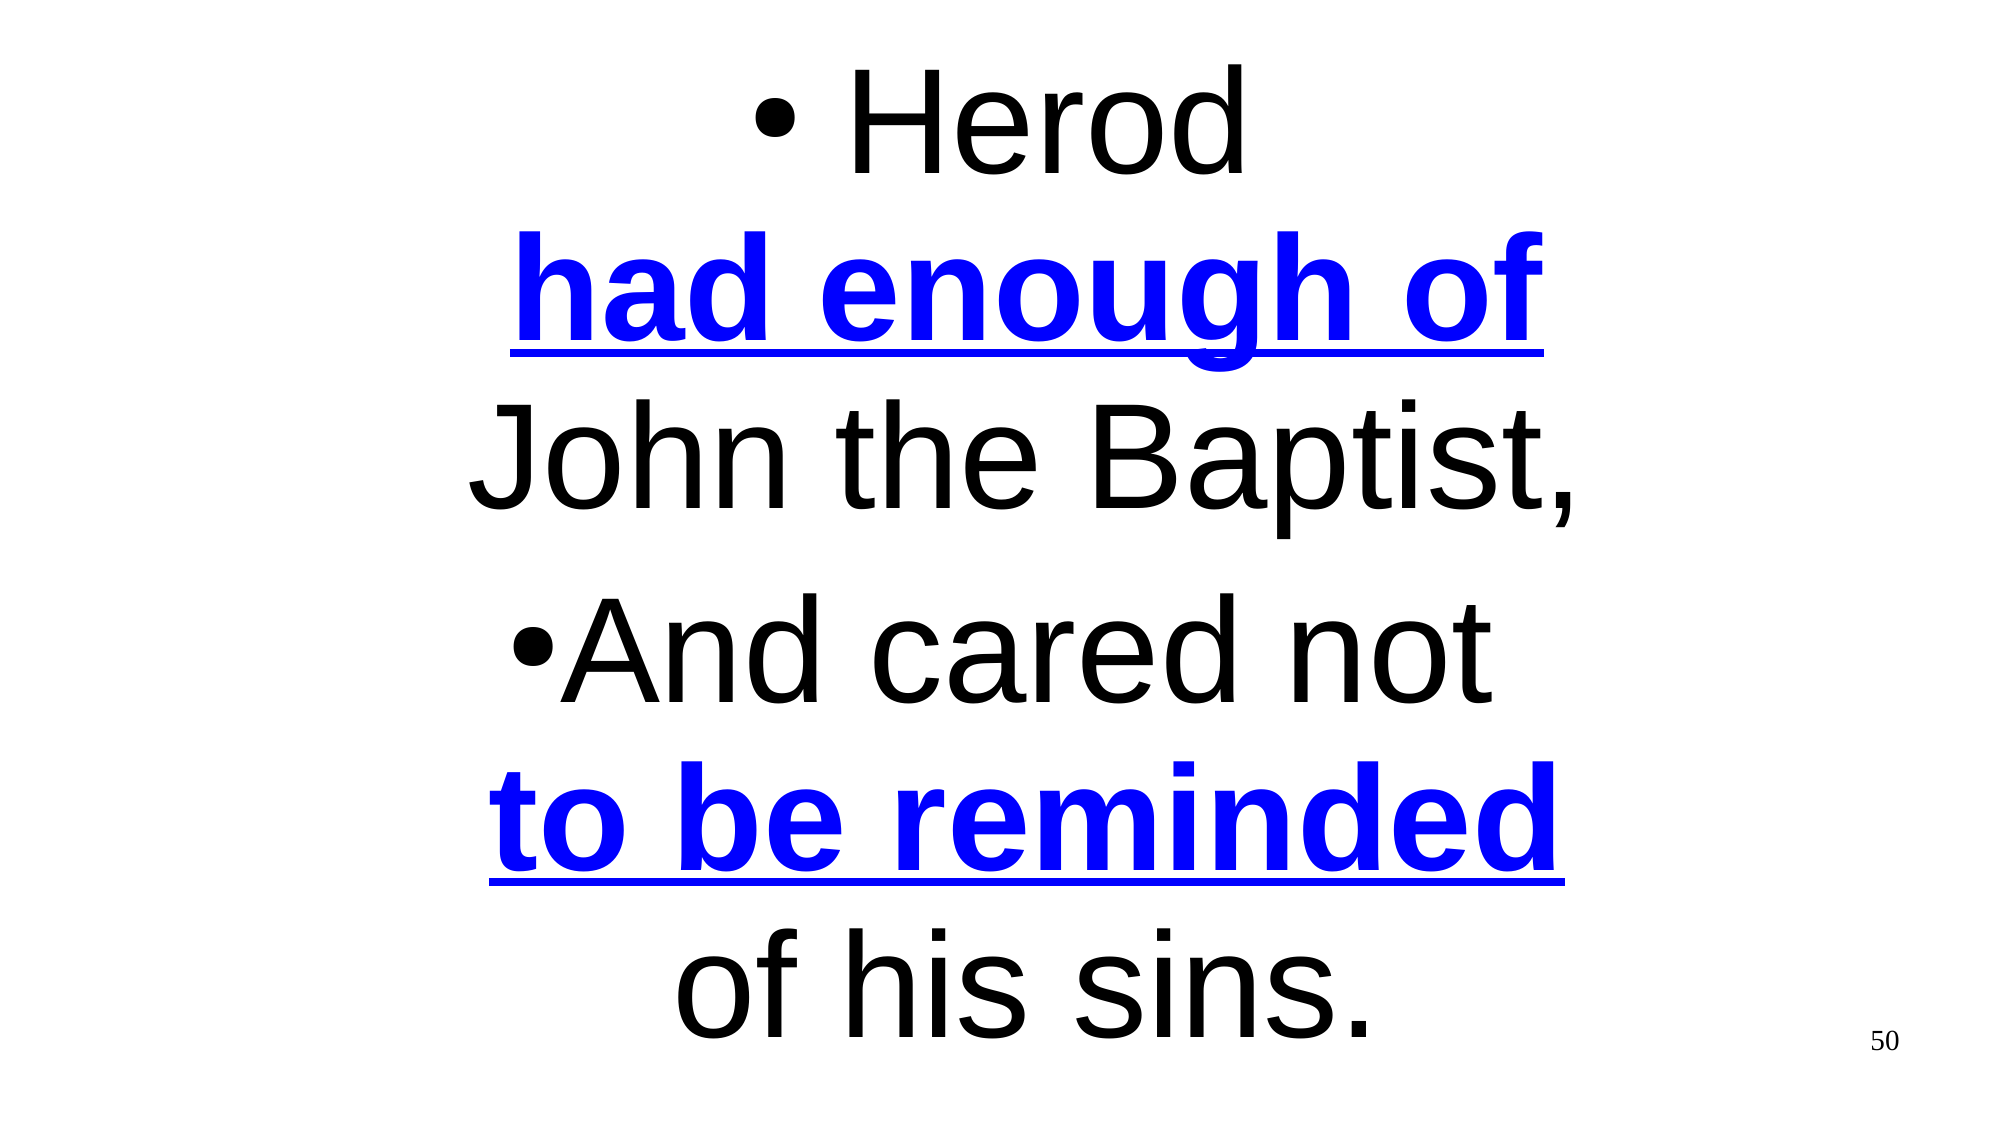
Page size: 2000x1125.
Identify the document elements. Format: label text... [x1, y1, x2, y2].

list Herod had enough of John the Baptist, And cared not to be reminded of his sins. [37, 37, 1988, 1088]
